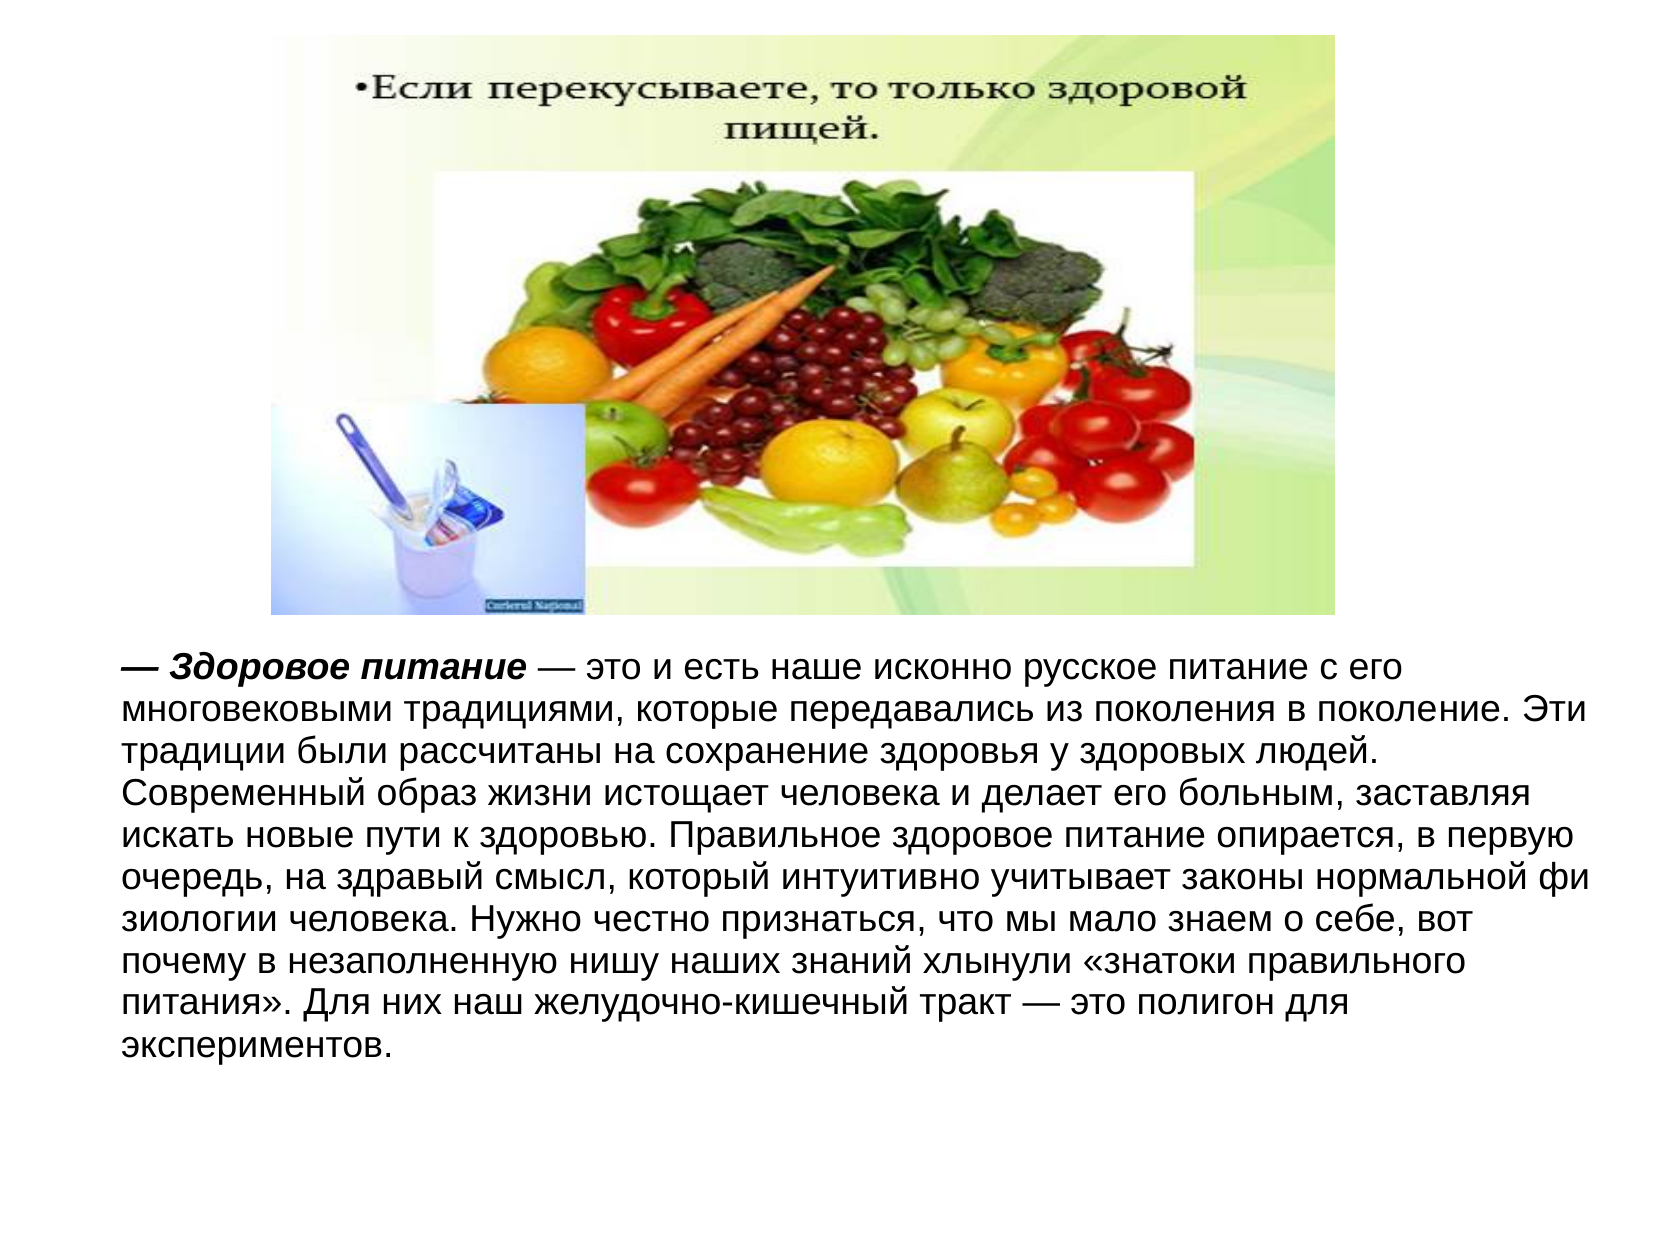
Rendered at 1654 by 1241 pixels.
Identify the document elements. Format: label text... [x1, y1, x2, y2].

text_box — Здоровое питание — это и есть наше исконно русское питание с его многовековыми традициями, которые передавались из поколения в поколе­ние. Эти традиции были рассчитаны на сохранение здоровья у здоровых людей. Современный образ жизни ис­тощает человека и делает его боль­ным, заставляя искать новые пути к здоровью. Правильное здоровое пи­тание опирается, в первую очередь, на здравый смысл, который интуитив­но учитывает законы нормальной фи­зиологии человека. Нужно честно признаться, что мы мало знаем о себе, вот почему в незаполненную нишу наших знаний хлынули «знатоки правильного питания». Для них наш желудочно-кишечный тракт — это по­лигон для экспериментов. [106, 637, 1607, 1109]
picture [271, 35, 1335, 615]
